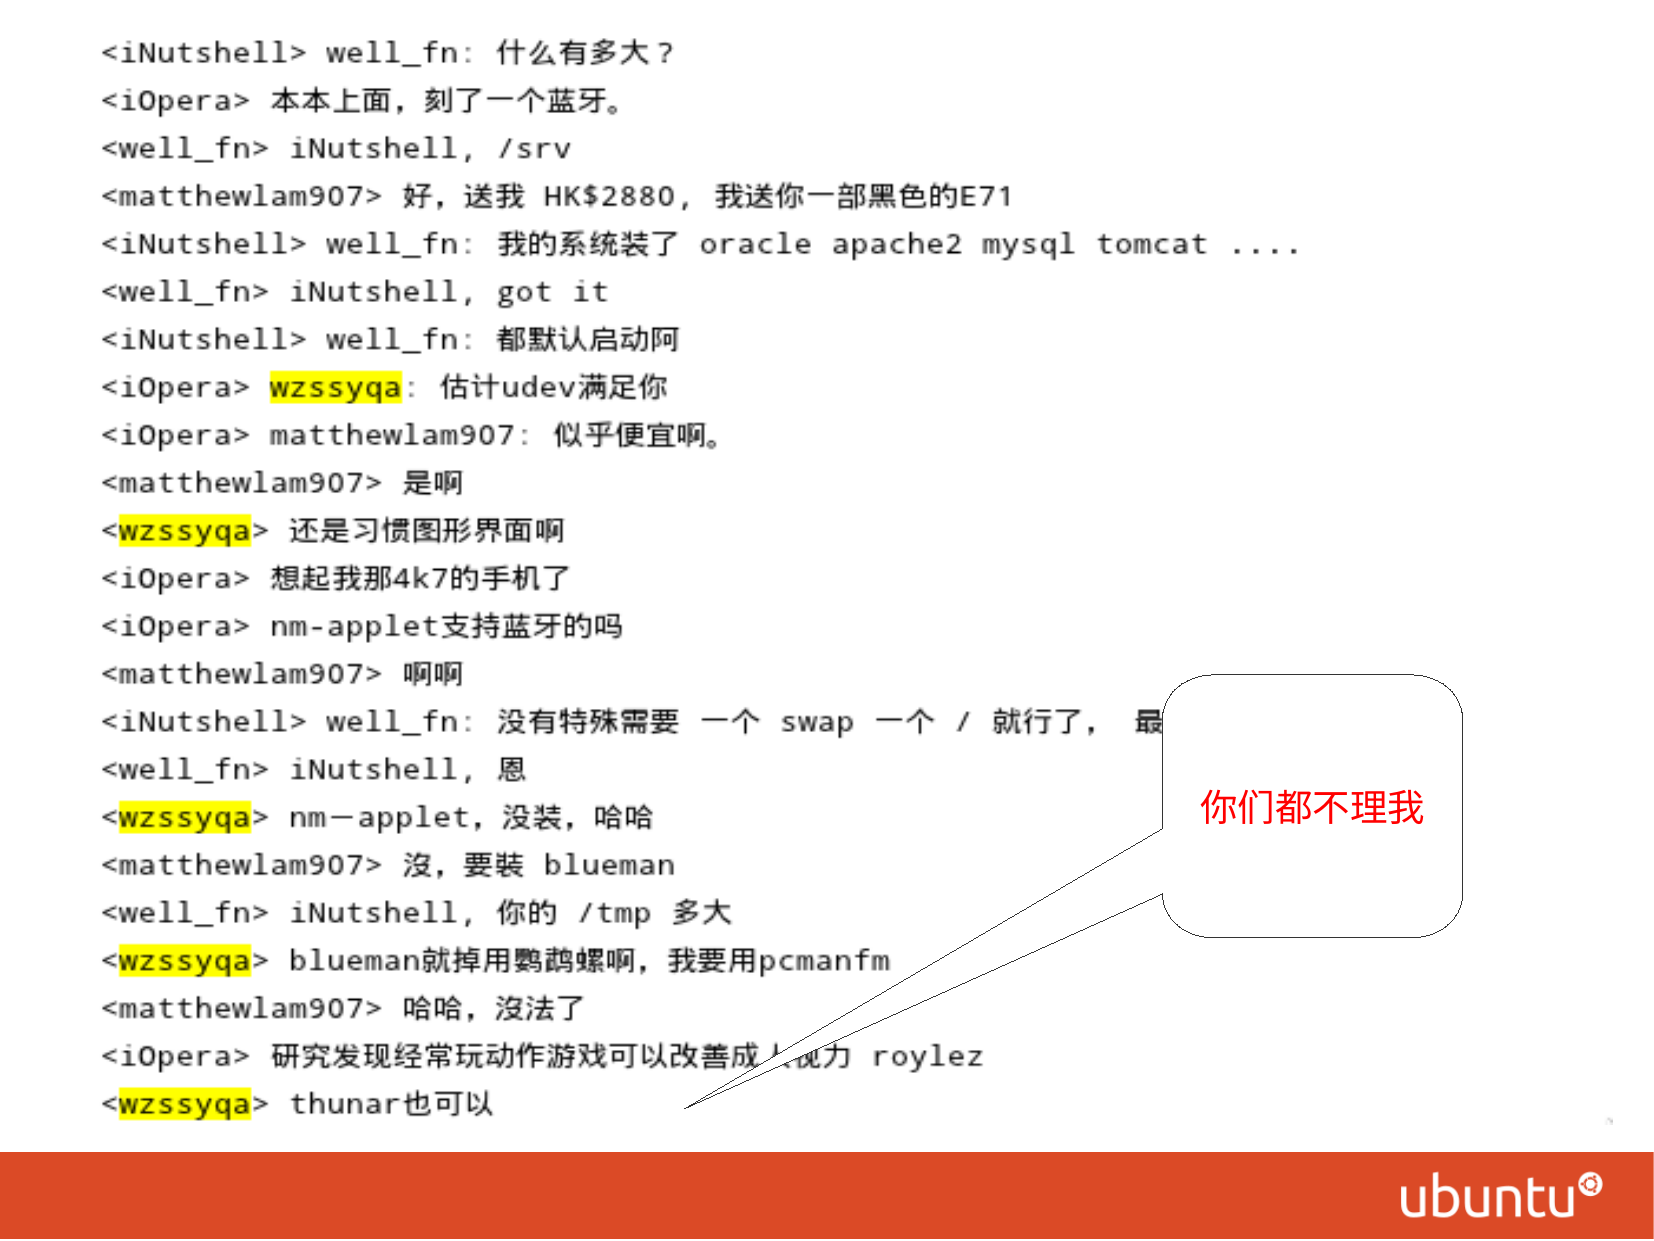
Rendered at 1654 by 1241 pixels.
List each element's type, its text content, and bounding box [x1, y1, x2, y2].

picture [75, 37, 1613, 1126]
picture [0, 1152, 1654, 1239]
text_box 你们都不理我 [684, 674, 1463, 1109]
